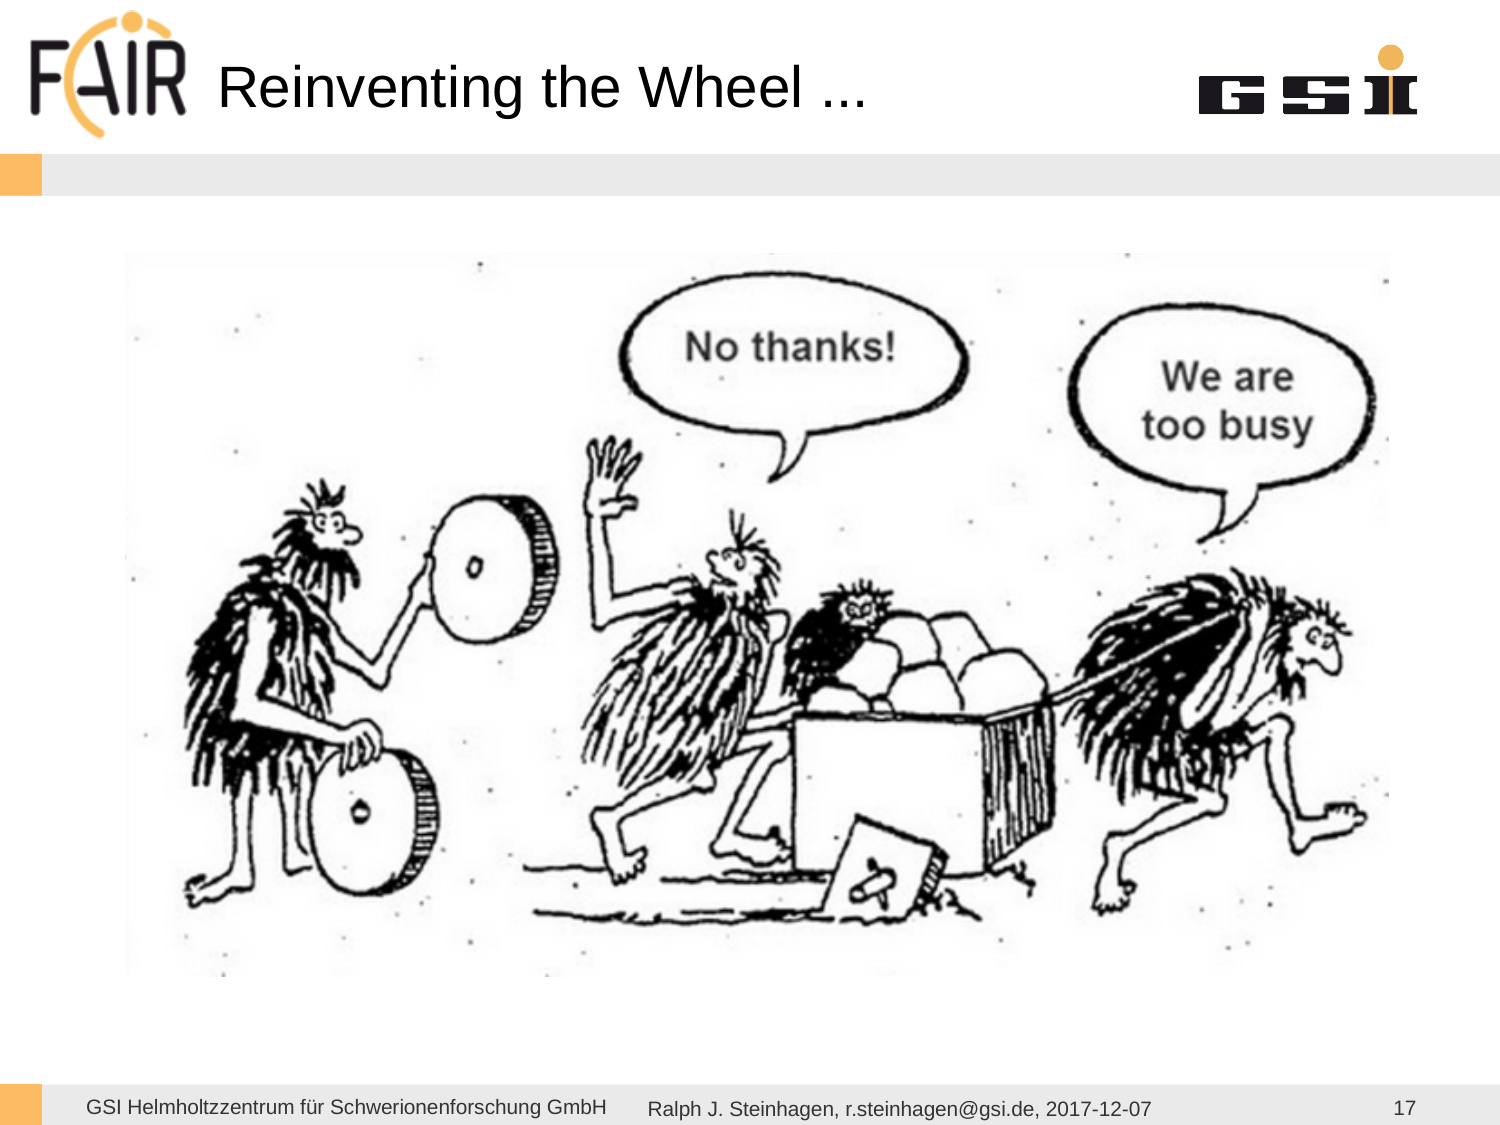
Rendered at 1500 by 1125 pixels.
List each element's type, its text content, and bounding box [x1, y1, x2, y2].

picture [125, 253, 1389, 977]
title Reinventing the Wheel ... [217, 20, 1180, 147]
picture [30, 9, 187, 141]
picture [1197, 42, 1419, 117]
